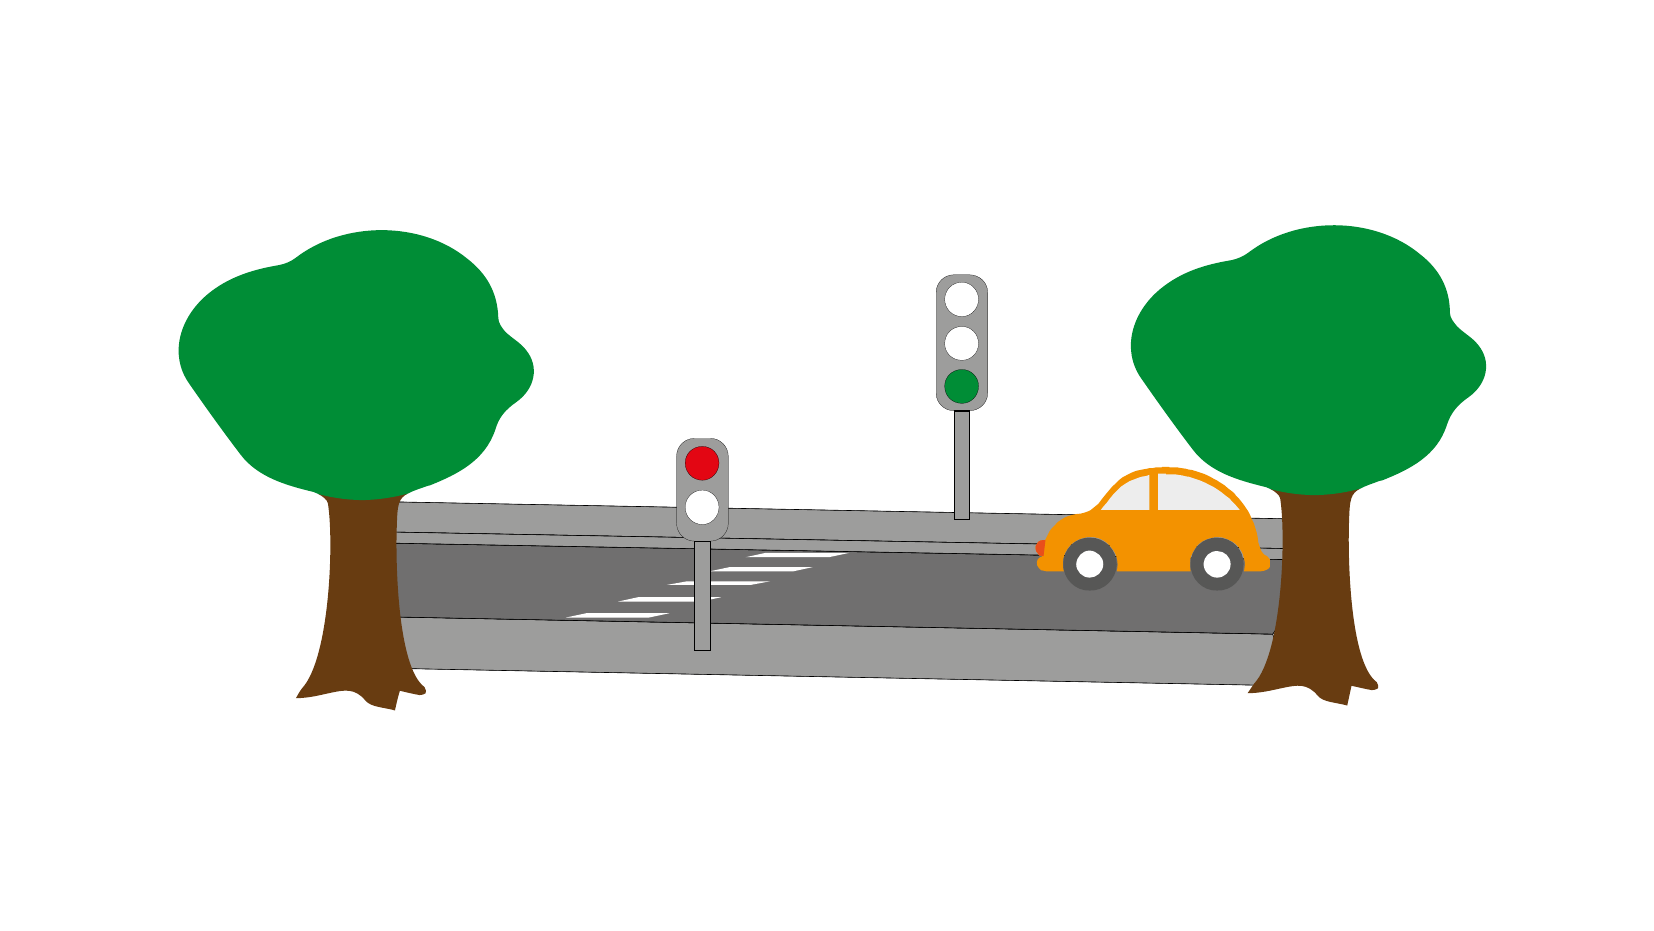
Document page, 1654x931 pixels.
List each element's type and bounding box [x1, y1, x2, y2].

picture [177, 225, 1487, 711]
